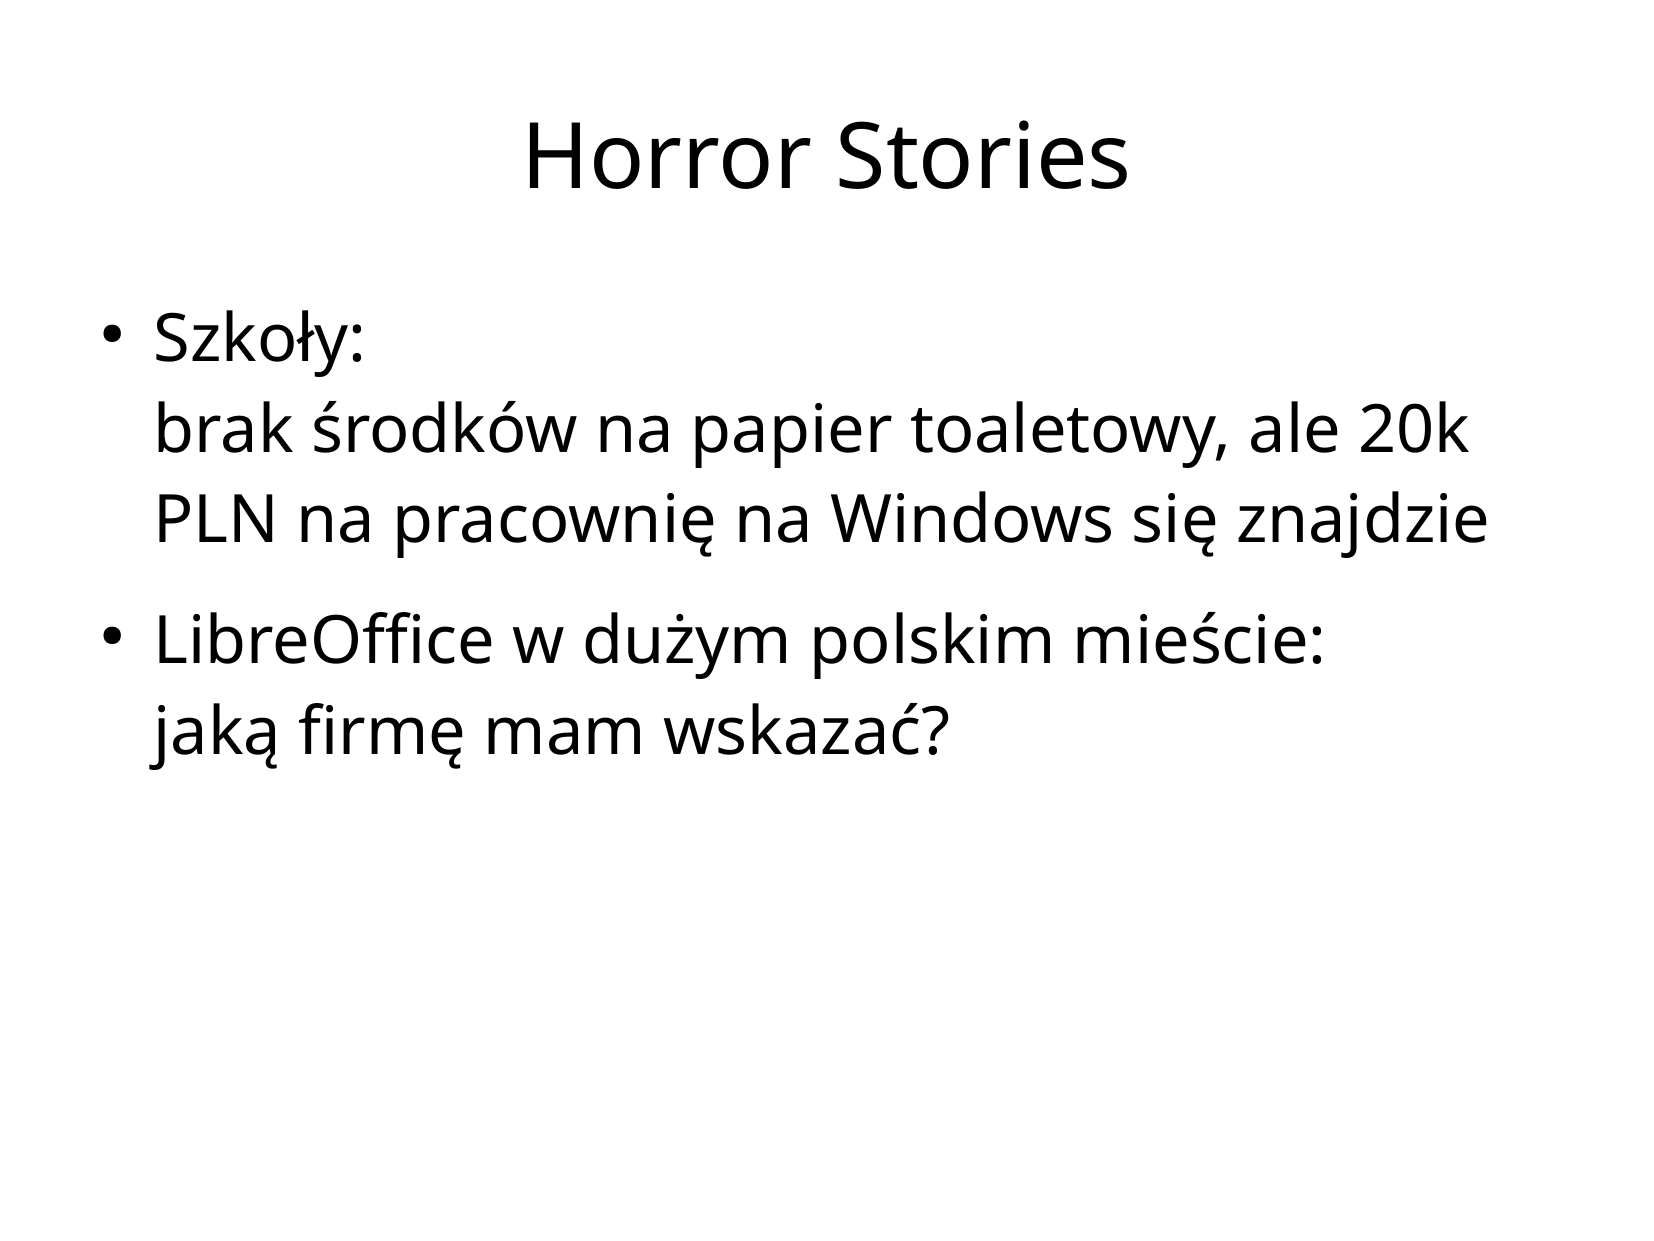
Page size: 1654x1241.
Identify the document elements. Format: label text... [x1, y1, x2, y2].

list Szkoły: brak środków na papier toaletowy, ale 20k PLN na pracownię na Windows się znajdzie LibreOffice w dużym polskim mieście: jaką firmę mam wskazać? [82, 290, 1538, 1010]
title Horror Stories [82, 49, 1571, 257]
